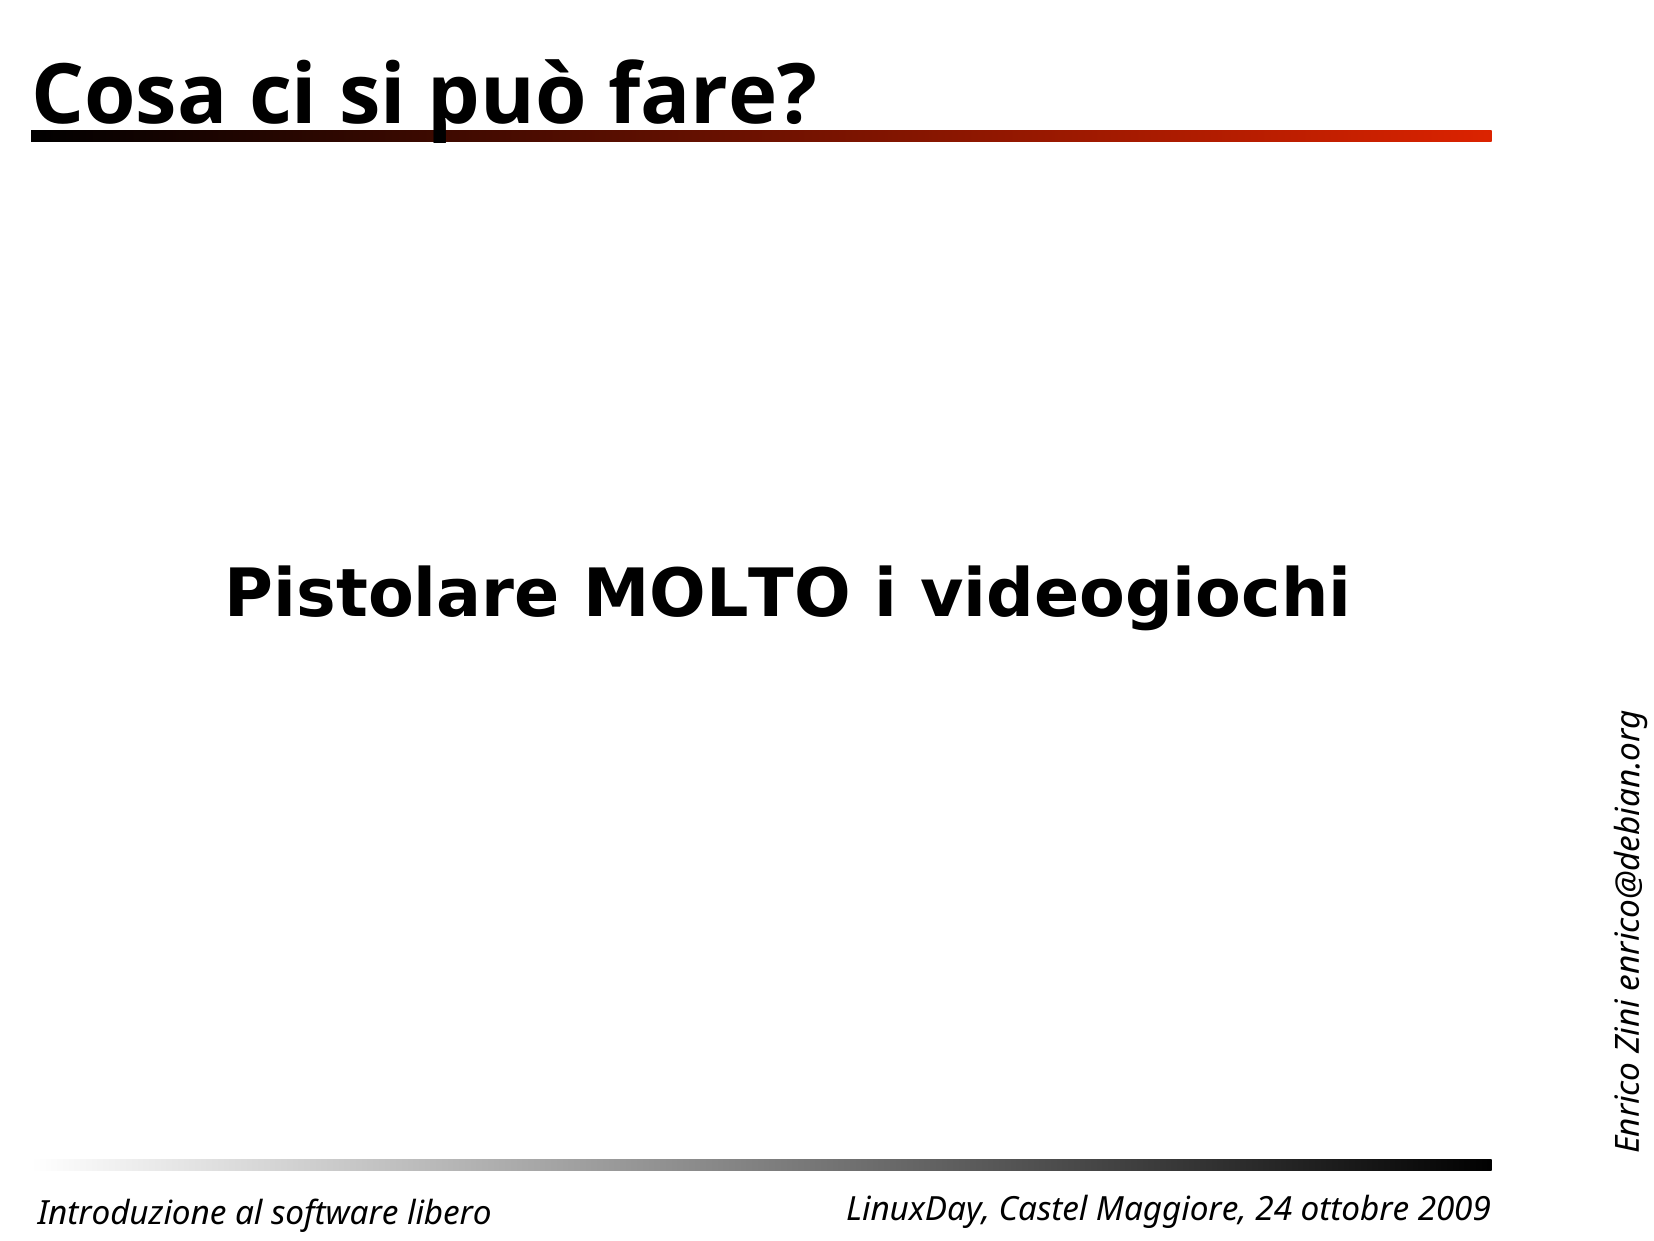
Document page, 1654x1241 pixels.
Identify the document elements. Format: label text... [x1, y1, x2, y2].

text_box Pistolare MOLTO i videogiochi [224, 554, 1360, 632]
text_box Cosa ci si può fare? [31, 34, 1438, 168]
